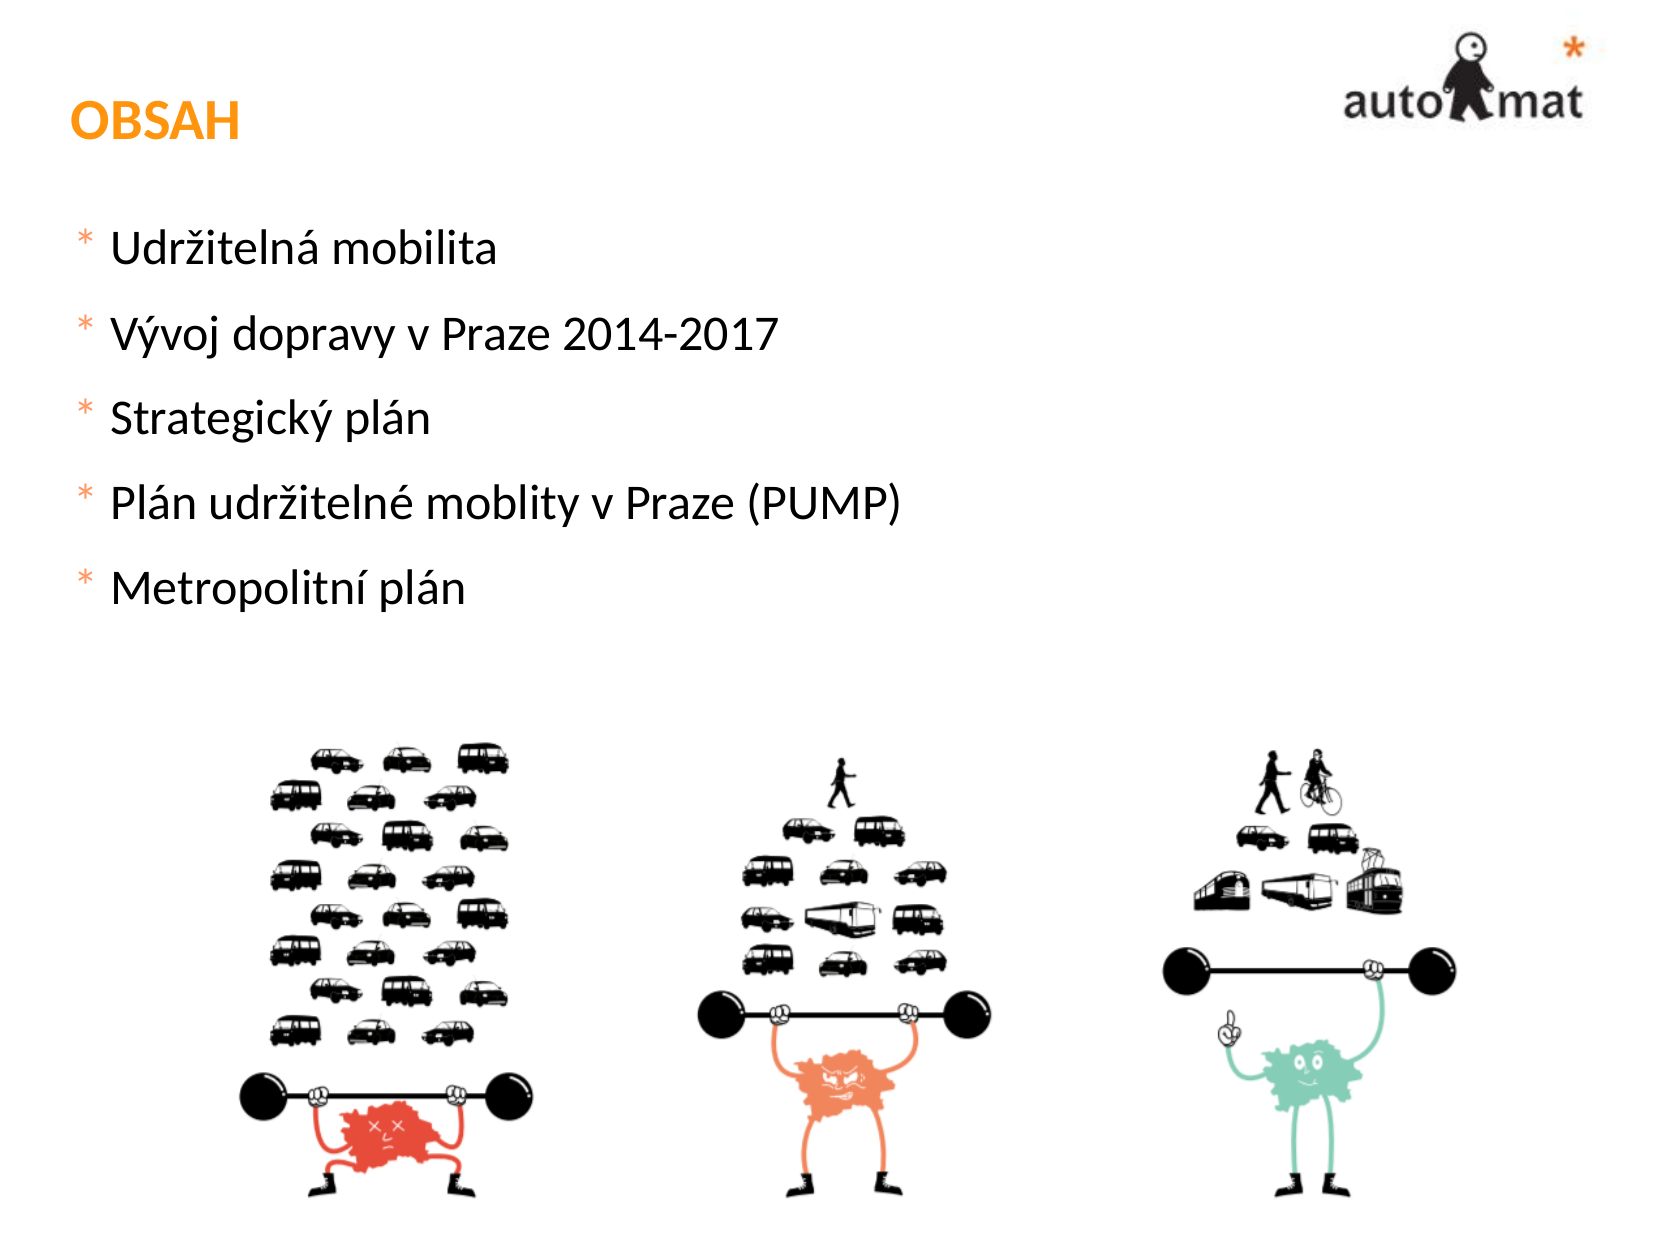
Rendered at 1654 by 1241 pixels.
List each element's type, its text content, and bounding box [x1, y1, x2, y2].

text_box * Udržitelná mobilita * Vývoj dopravy v Praze 2014-2017 * Strategický plán * Plán udržitelné moblity v Praze (PUMP) * Metropolitní plán [59, 206, 1571, 985]
text_box OBSAH [70, 82, 1536, 206]
picture [200, 710, 1501, 1229]
picture [1300, 0, 1636, 151]
